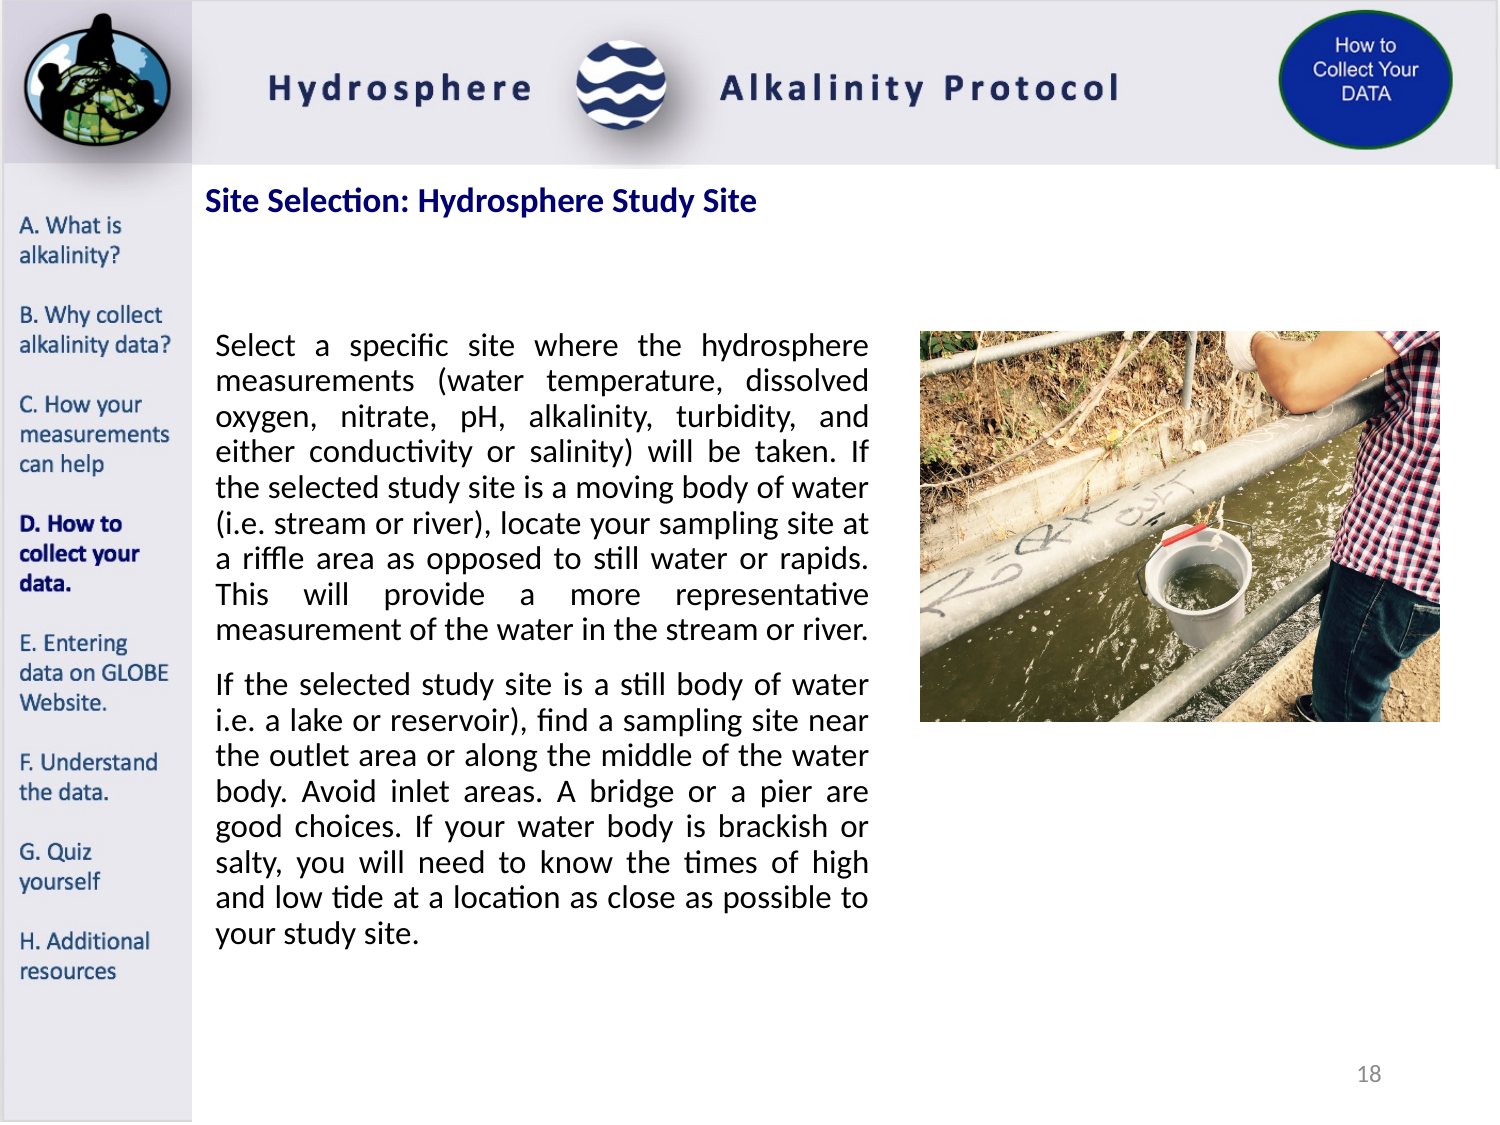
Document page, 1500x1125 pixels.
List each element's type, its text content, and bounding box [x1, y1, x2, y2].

list Select a specific site where the hydrosphere measurements (water temperature, dissolved oxygen, nitrate, pH, alkalinity, turbidity, and either conductivity or salinity) will be taken. If the selected study site is a moving body of water (i.e. stream or river), locate your sampling site at a riffle area as opposed to still water or rapids. This will provide a more representative measurement of the water in the stream or river. If the selected study site is a still body of water i.e. a lake or reservoir), find a sampling site near the outlet area or along the middle of the water body. Avoid inlet areas. A bridge or a pier are good choices. If your water body is brackish or salty, you will need to know the times of high and low tide at a location as close as possible to your study site. [200, 261, 886, 976]
picture [920, 331, 1440, 722]
slide_number <number> [1059, 1042, 1397, 1103]
picture [0, 0, 1500, 1123]
title Site Selection: Hydrosphere Study Site [190, 136, 1484, 228]
